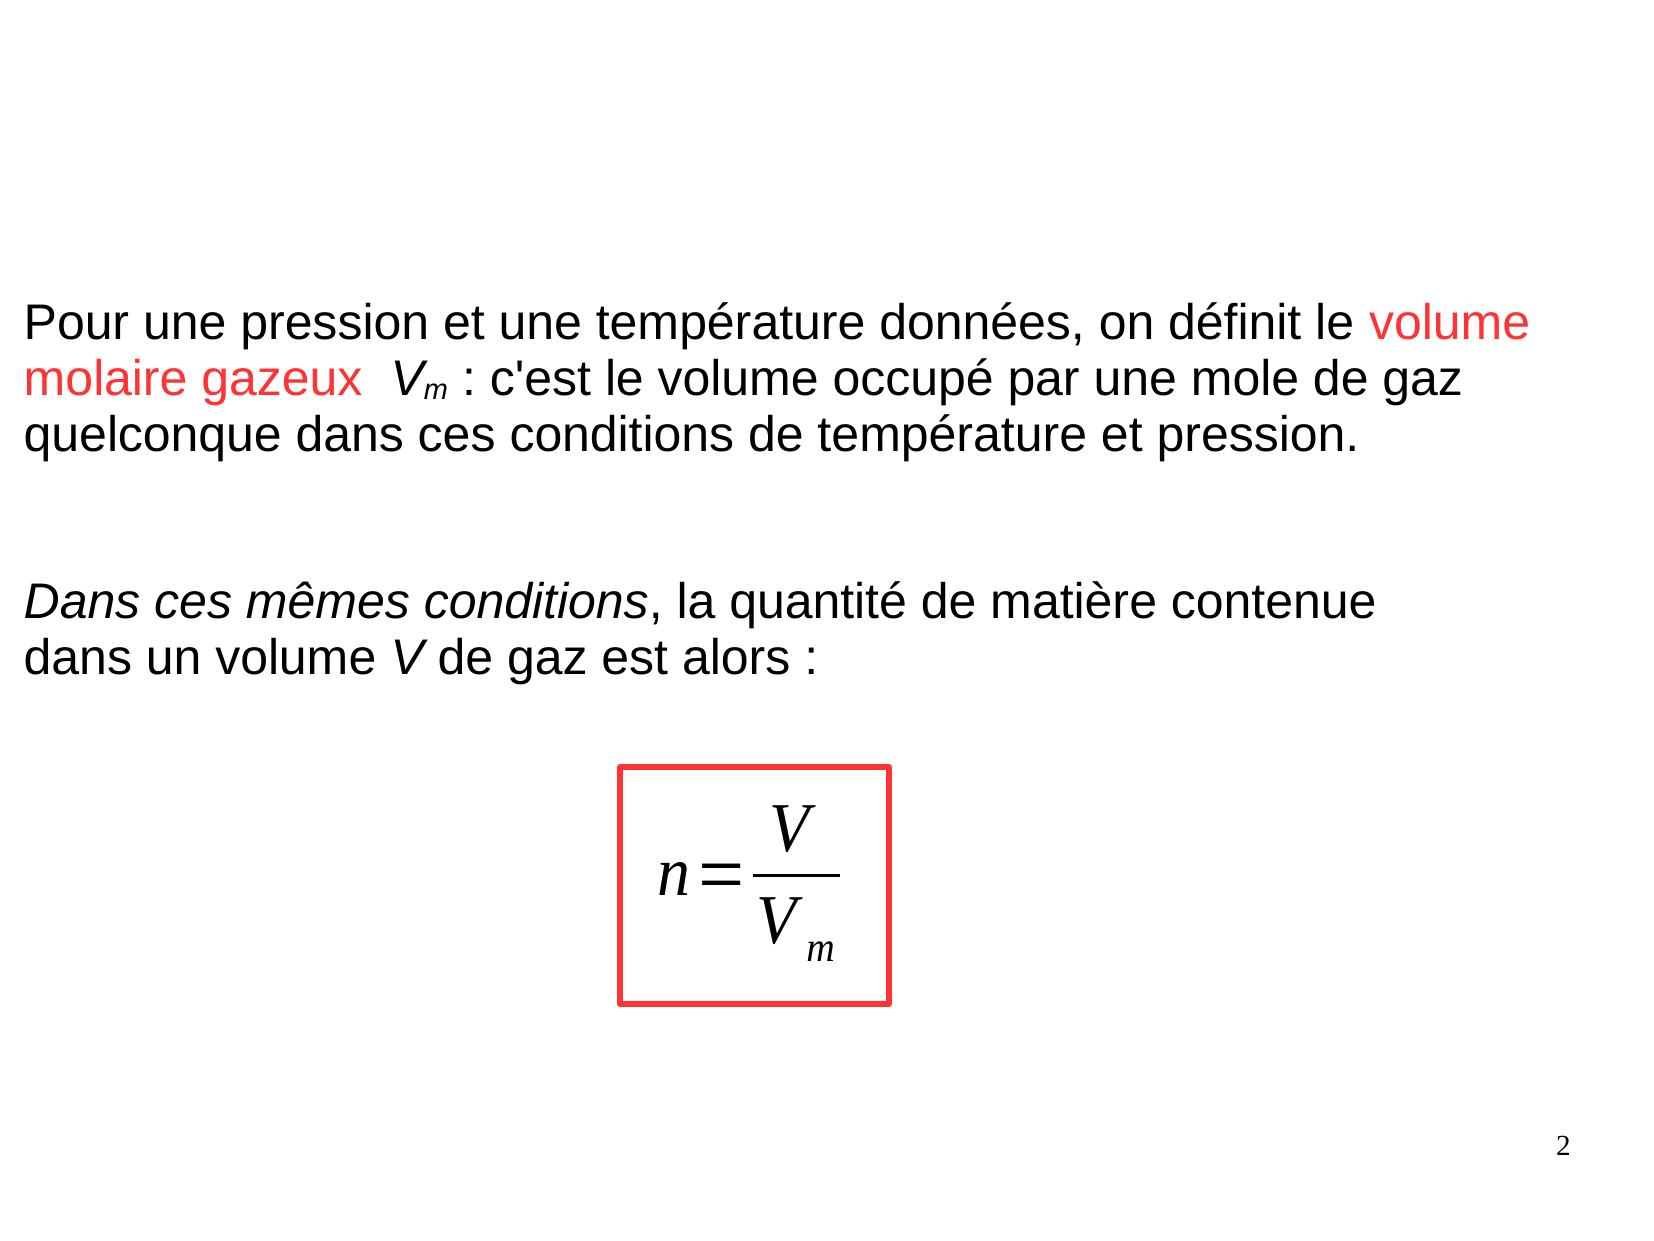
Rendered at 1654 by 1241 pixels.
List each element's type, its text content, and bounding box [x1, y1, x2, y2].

text_box Pour une pression et une température données, on définit le volume molaire gazeux Vm : c'est le volume occupé par une mole de gaz quelconque dans ces conditions de température et pression. Dans ces mêmes conditions, la quantité de matière contenue dans un volume V de gaz est alors : [9, 287, 1654, 709]
chart [641, 790, 858, 971]
